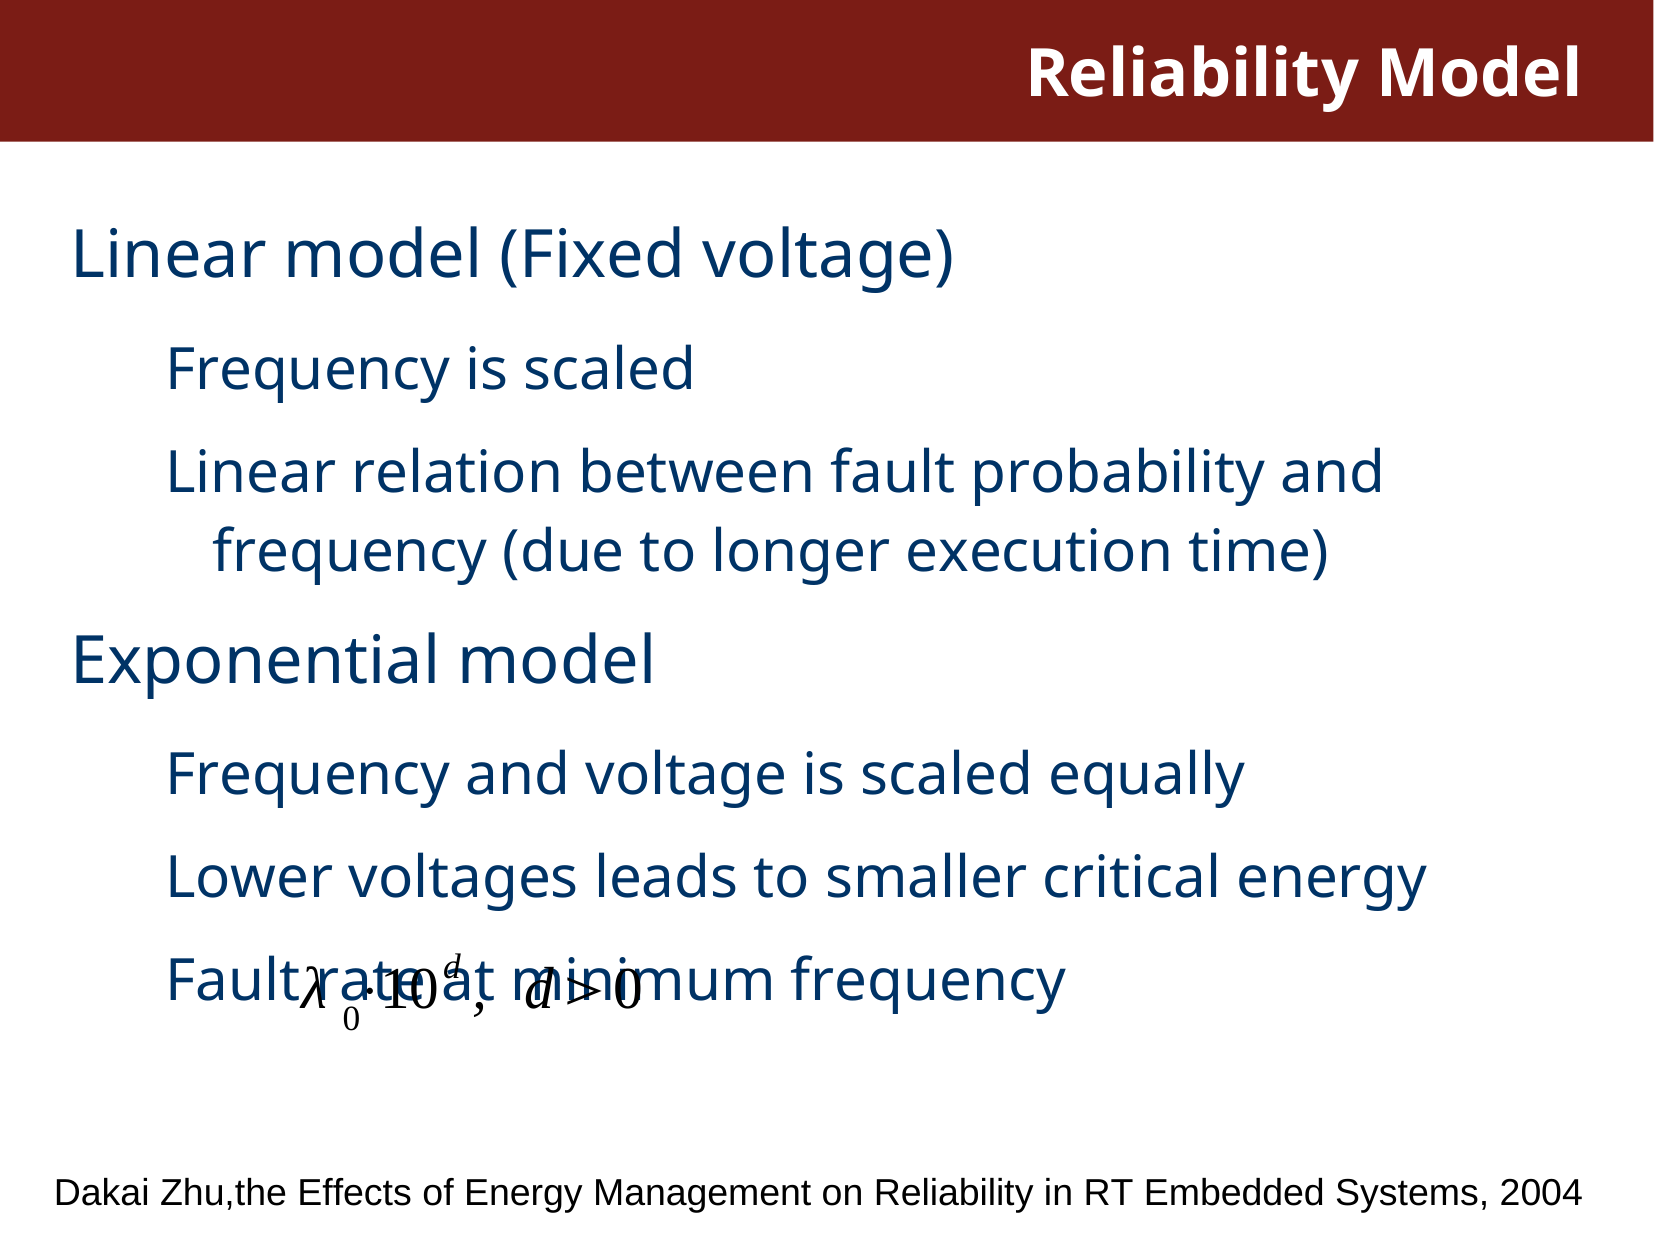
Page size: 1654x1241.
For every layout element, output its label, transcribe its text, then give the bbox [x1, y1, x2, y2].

list Linear model (Fixed voltage) Frequency is scaled Linear relation between fault probability and frequency (due to longer execution time) Exponential model Frequency and voltage is scaled equally Lower voltages leads to smaller critical energy Fault rate at minimum frequency [70, 206, 1583, 1157]
text_box Dakai Zhu,the Effects of Energy Management on Reliability in RT Embedded Systems, 2004 [39, 1157, 1599, 1229]
title Reliability Model [0, 0, 1583, 142]
chart [283, 937, 657, 1040]
